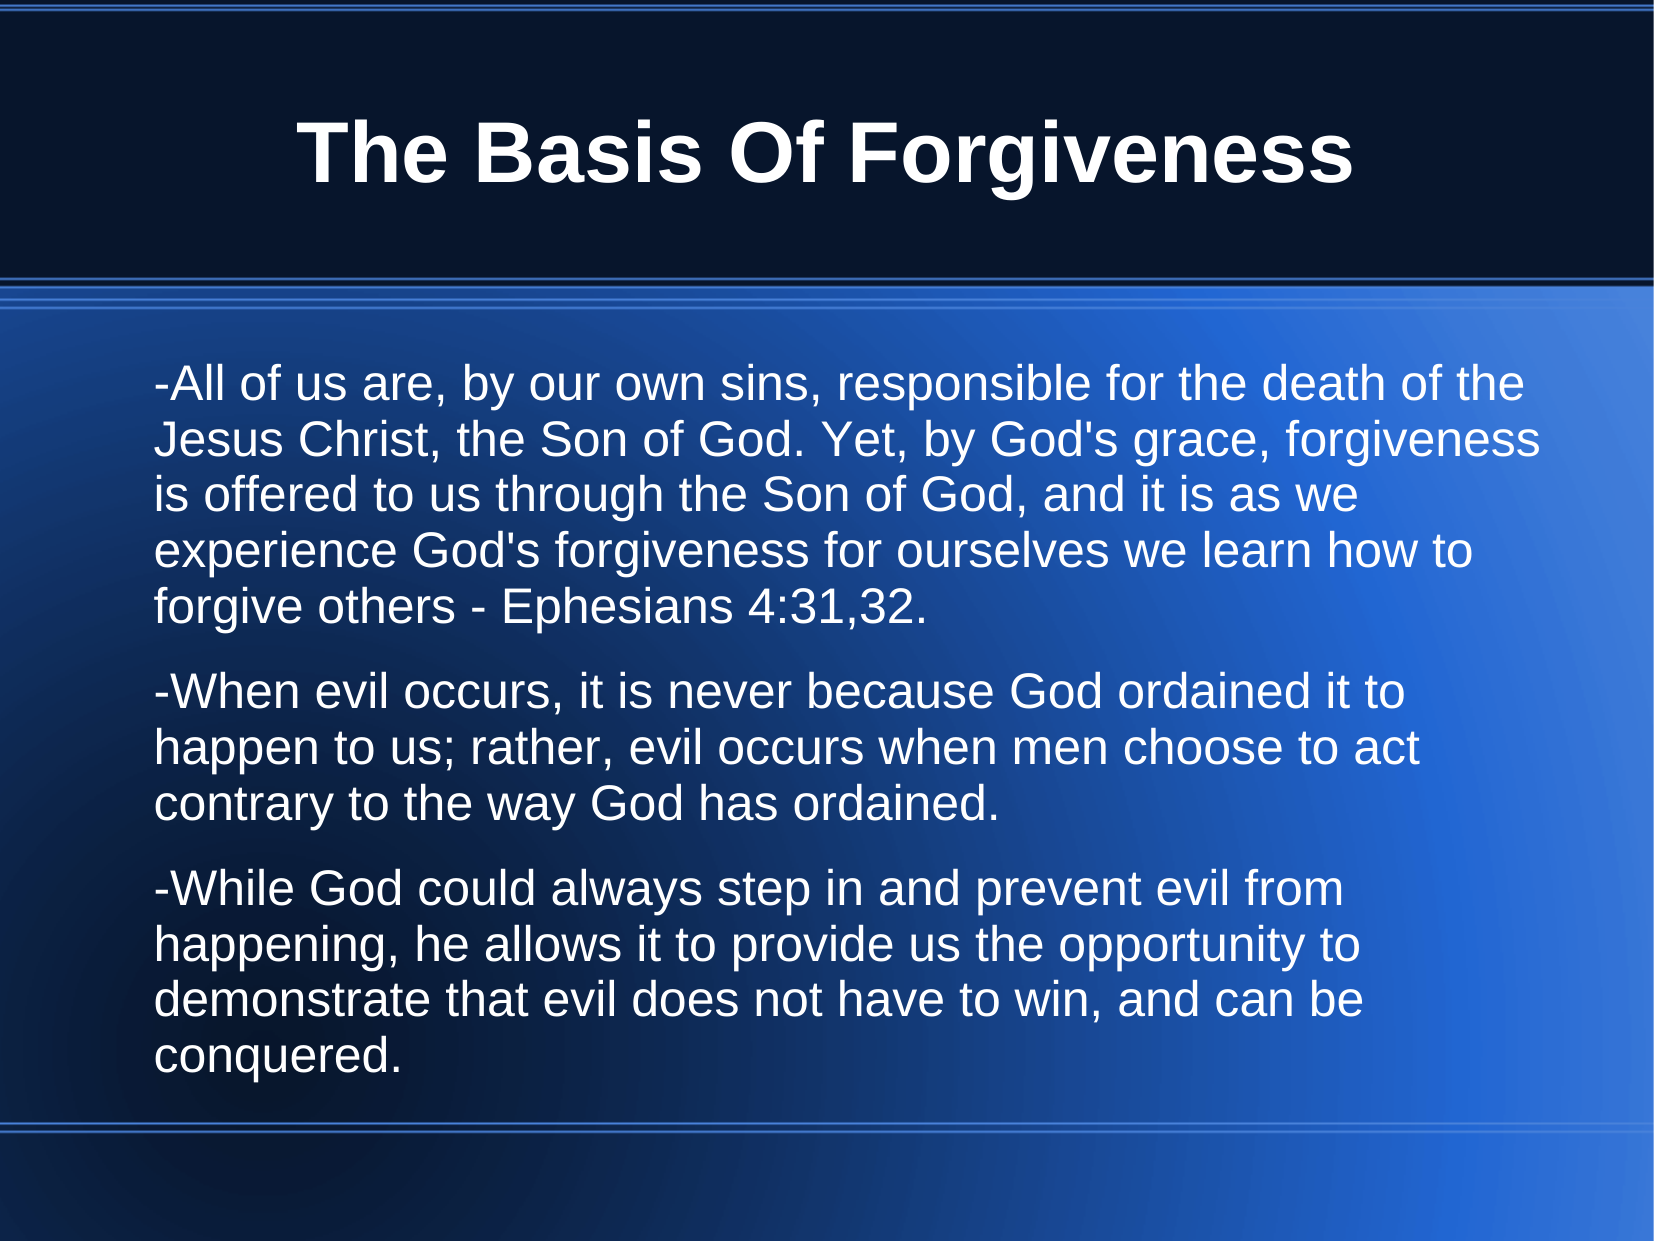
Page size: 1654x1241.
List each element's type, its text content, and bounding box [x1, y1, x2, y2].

list -All of us are, by our own sins, responsible for the death of the Jesus Christ, the Son of God. Yet, by God's grace, forgiveness is offered to us through the Son of God, and it is as we experience God's forgiveness for ourselves we learn how to forgive others - Ephesians 4:31,32. -When evil occurs, it is never because God ordained it to happen to us; rather, evil occurs when men choose to act contrary to the way God has ordained. -While God could always step in and prevent evil from happening, he allows it to provide us the opportunity to demonstrate that evil does not have to win, and can be conquered. [82, 355, 1571, 1241]
picture [0, 0, 1654, 1241]
title The Basis Of Forgiveness [82, 49, 1571, 257]
